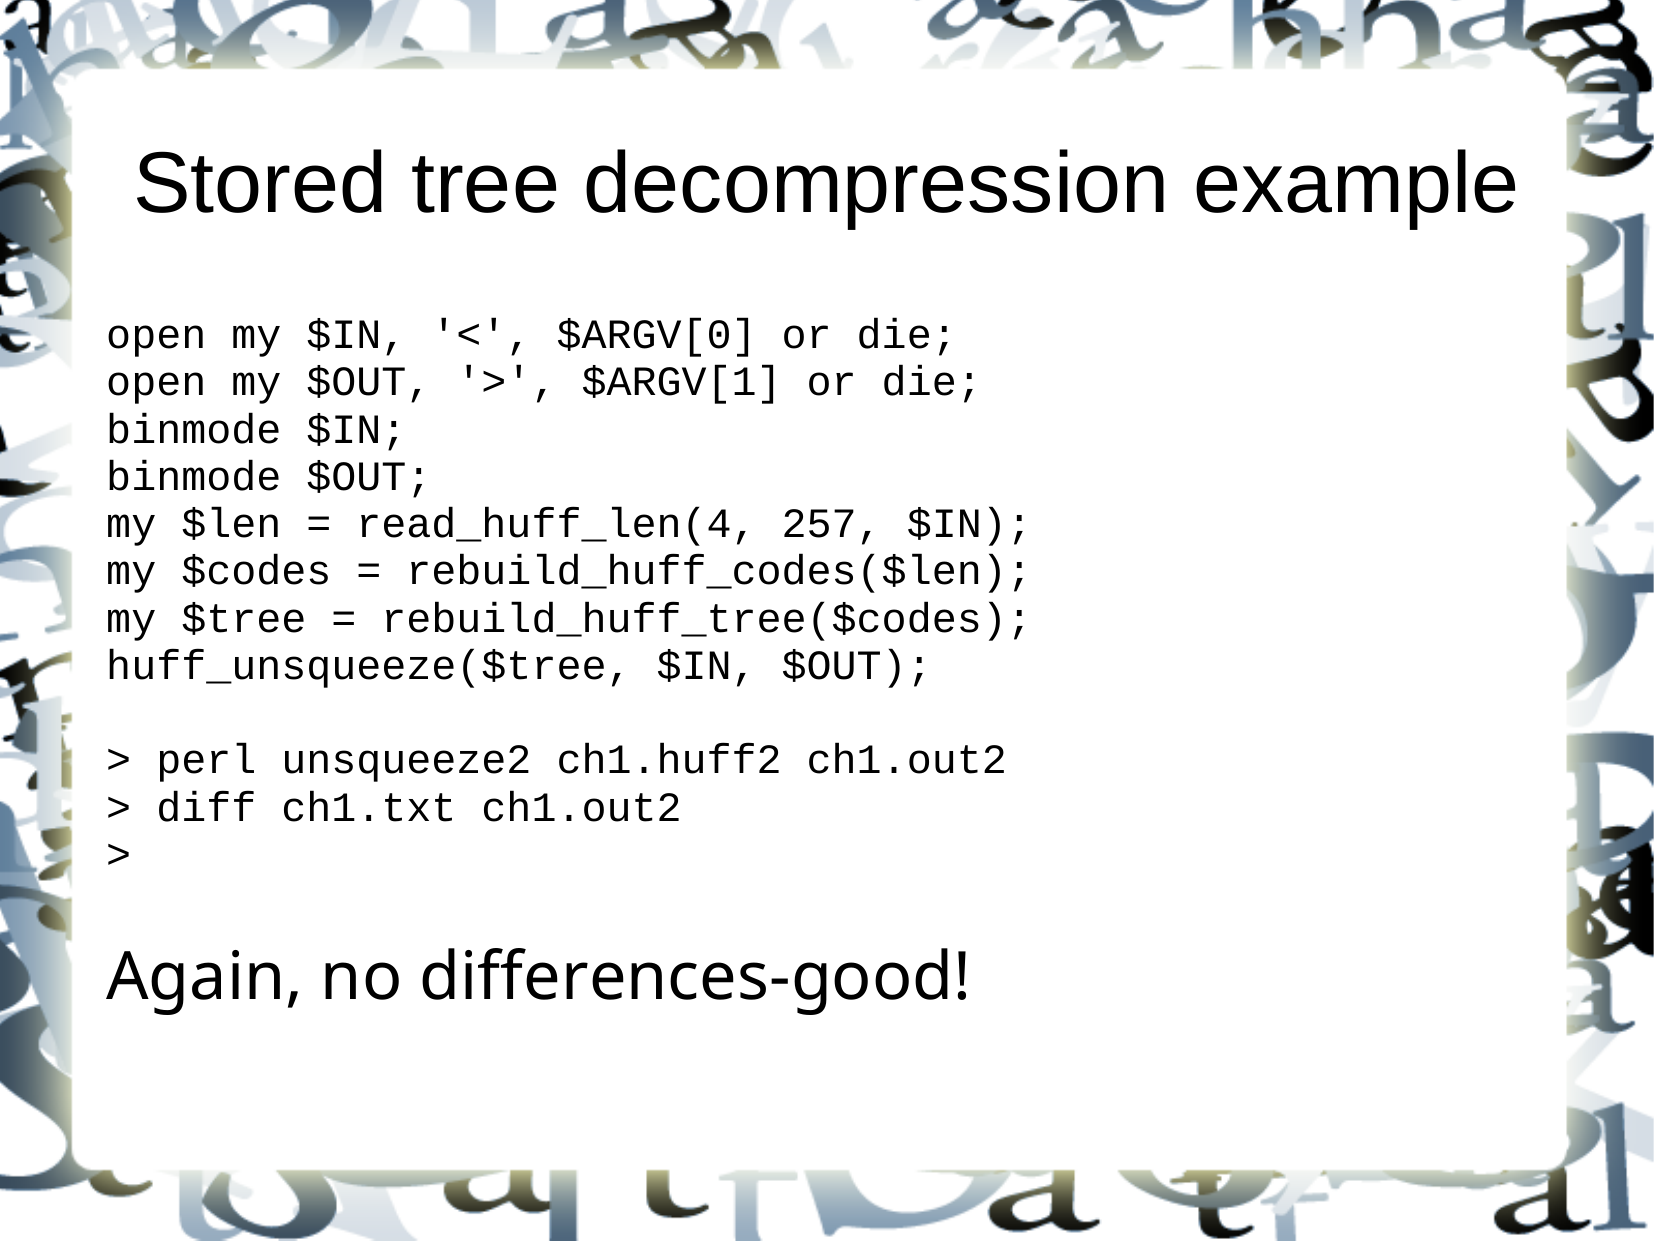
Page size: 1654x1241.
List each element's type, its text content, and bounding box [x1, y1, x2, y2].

picture [0, 0, 1654, 1241]
title Stored tree decompression example [82, 78, 1571, 287]
list open my $IN, '<', $ARGV[0] or die; open my $OUT, '>', $ARGV[1] or die; binmode $IN; binmode $OUT; my $len = read_huff_len(4, 257, $IN); my $codes = rebuild_huff_codes($len); my $tree = rebuild_huff_tree($codes); huff_unsqueeze($tree, $IN, $OUT); > perl unsqueeze2 ch1.huff2 ch1.out2 > diff ch1.txt ch1.out2 > Again, no differences-good! [106, 313, 1530, 1028]
